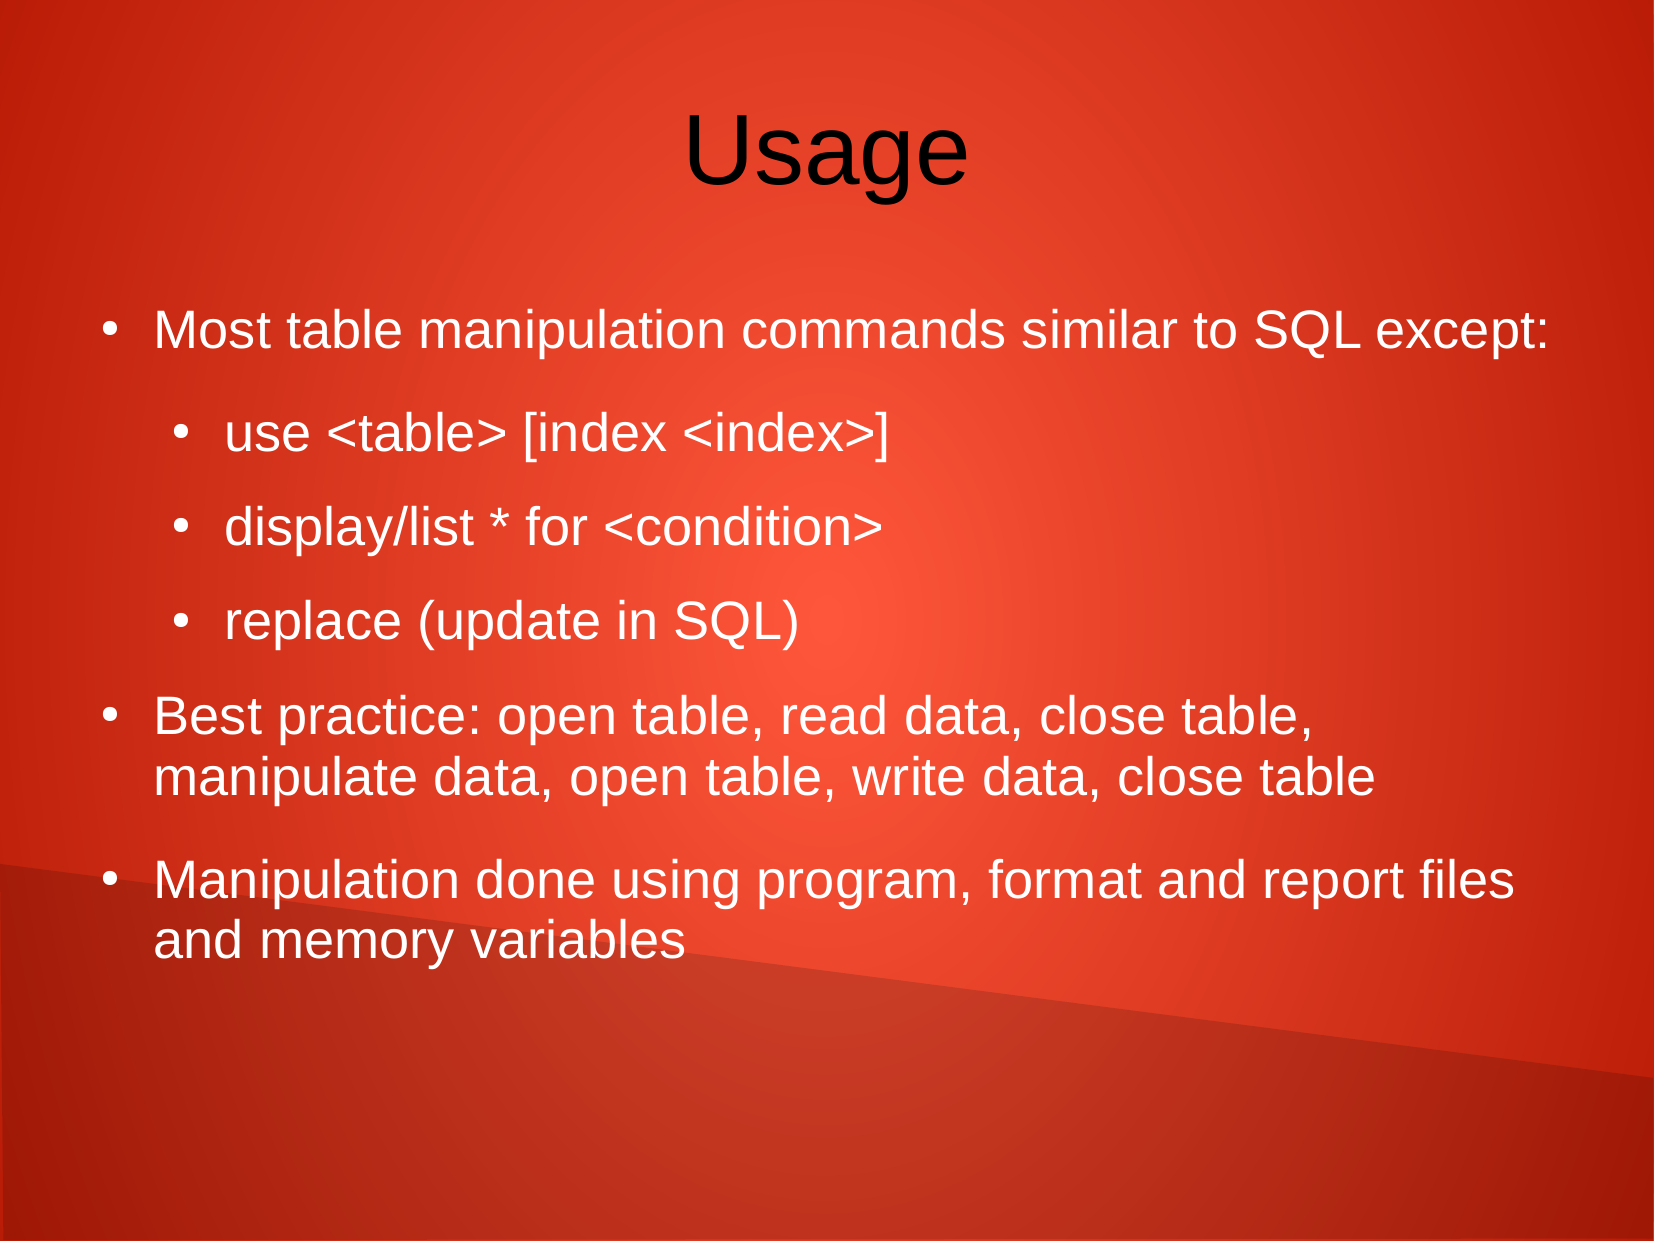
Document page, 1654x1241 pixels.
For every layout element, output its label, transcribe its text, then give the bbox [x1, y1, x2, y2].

title Usage [82, 47, 1571, 252]
list Most table manipulation commands similar to SQL except: use <table> [index <index>] display/list * for <condition> replace (update in SQL) Best practice: open table, read data, close table, manipulate data, open table, write data, close table Manipulation done using program, format and report files and memory variables [82, 299, 1571, 1146]
